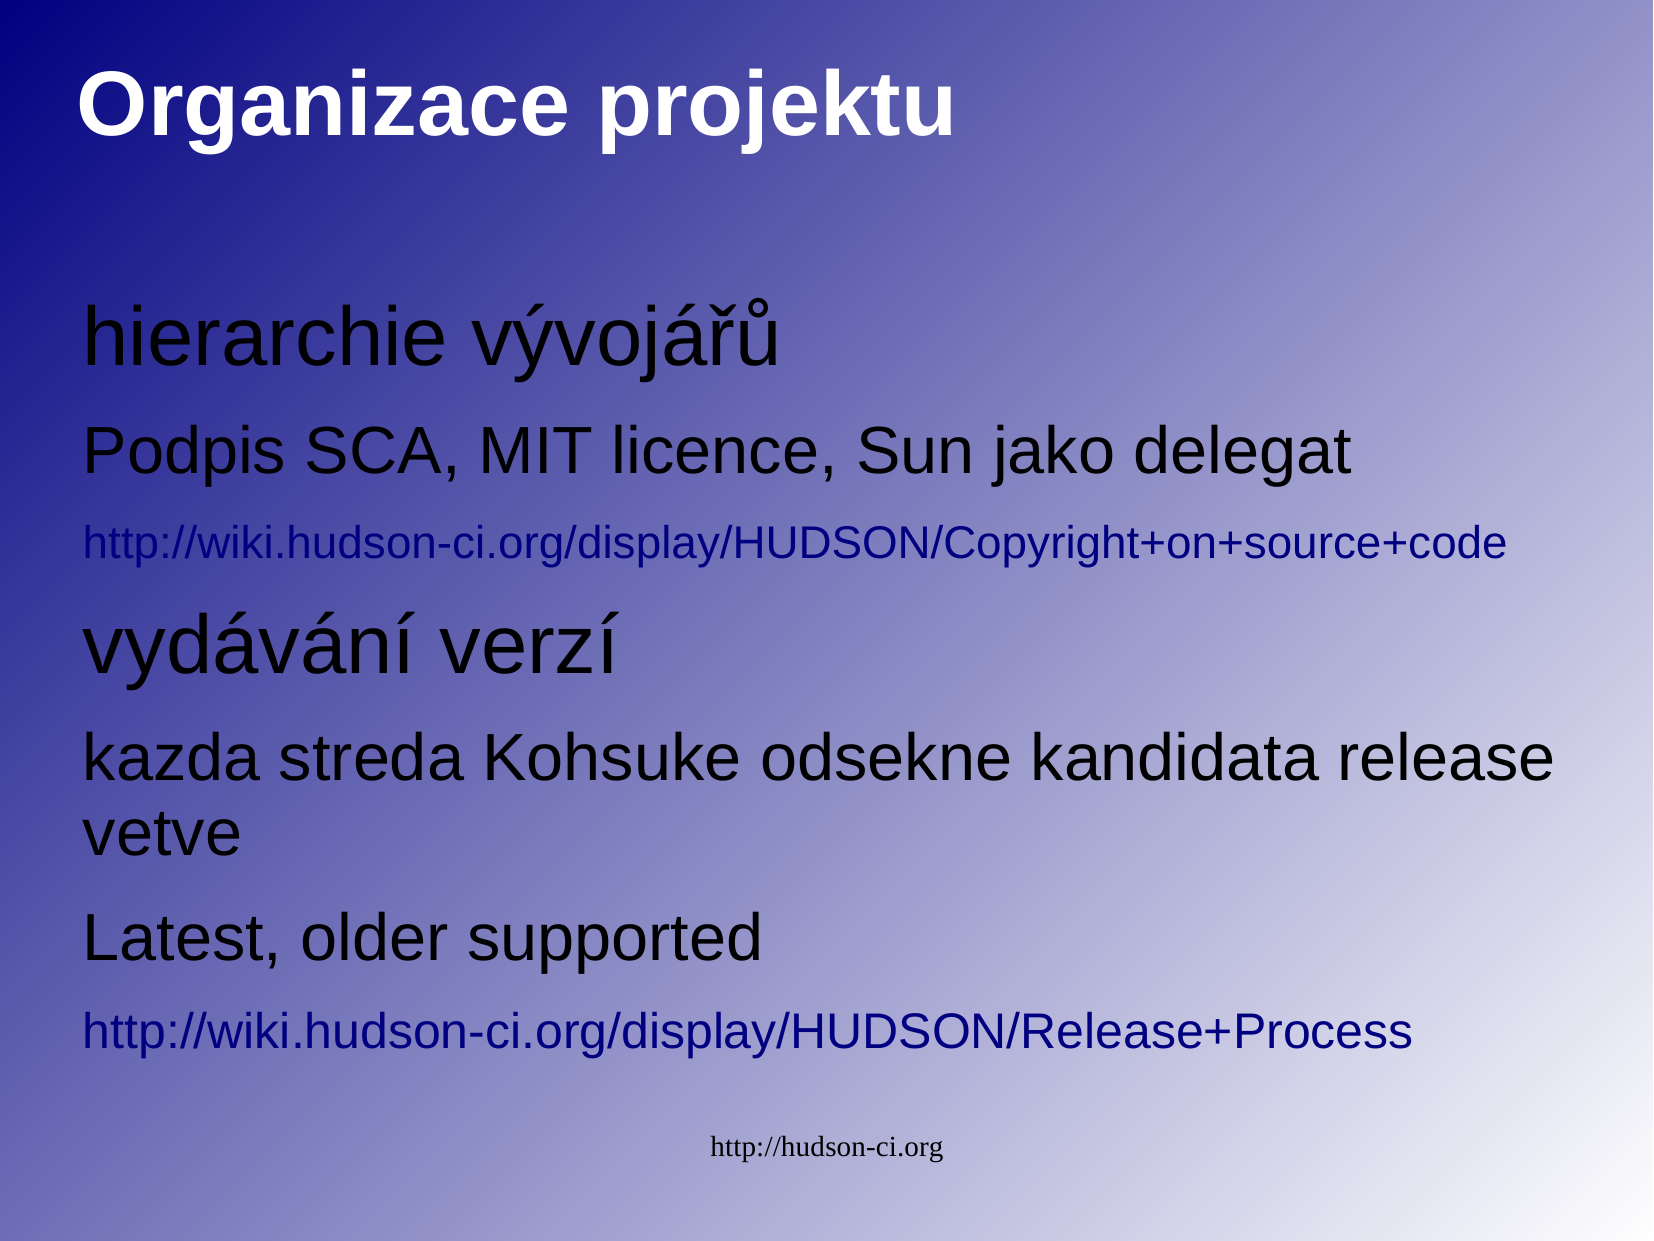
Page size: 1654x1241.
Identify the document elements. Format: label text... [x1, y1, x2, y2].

title Organizace projektu [76, 7, 1565, 200]
list hierarchie vývojářů Podpis SCA, MIT licence, Sun jako delegat http://wiki.hudson-ci.org/display/HUDSON/Copyright+on+source+code vydávání verzí kazda streda Kohsuke odsekne kandidata release vetve Latest, older supported http://wiki.hudson-ci.org/display/HUDSON/Release+Process [82, 290, 1571, 1241]
